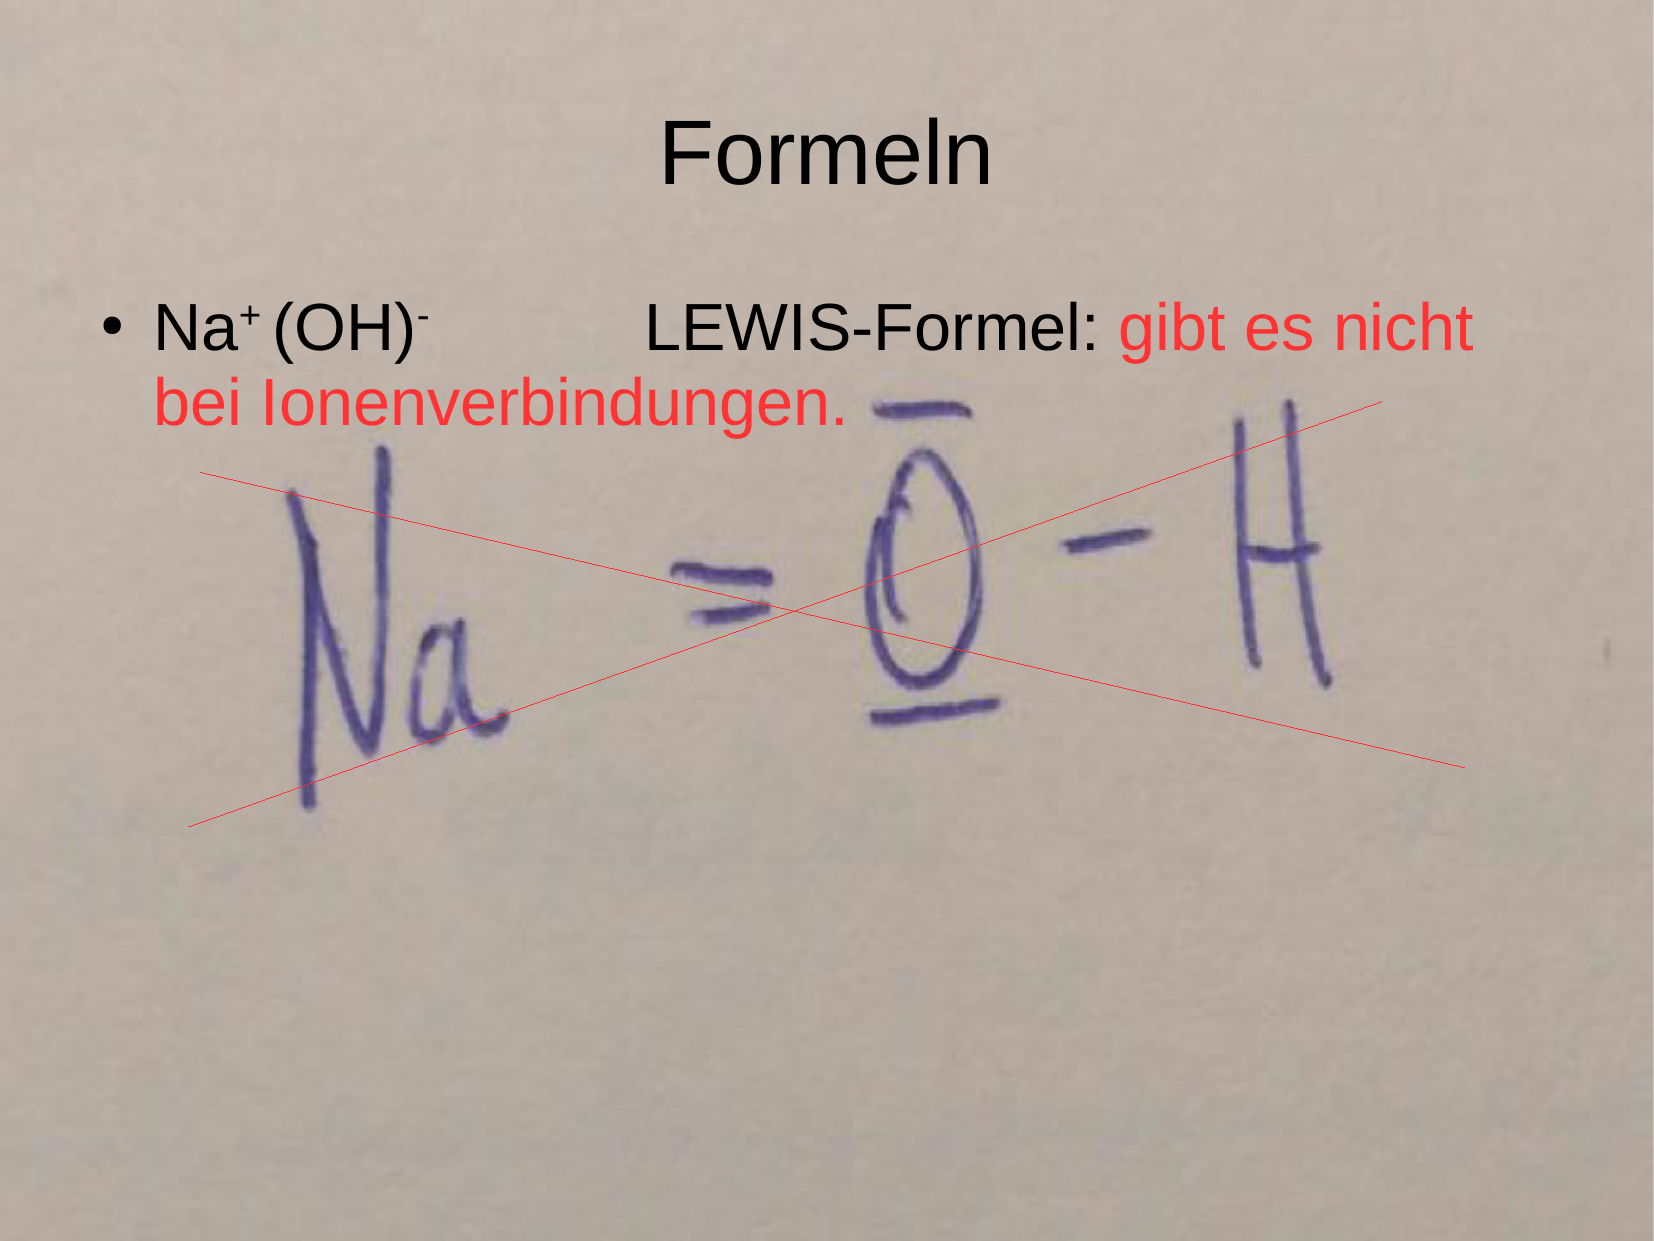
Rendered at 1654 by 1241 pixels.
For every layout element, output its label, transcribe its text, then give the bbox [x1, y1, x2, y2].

picture [0, 0, 1654, 1241]
title Formeln [82, 49, 1571, 257]
list Na+ (OH)- LEWIS-Formel: gibt es nicht bei Ionenverbindungen. [82, 290, 1538, 1010]
